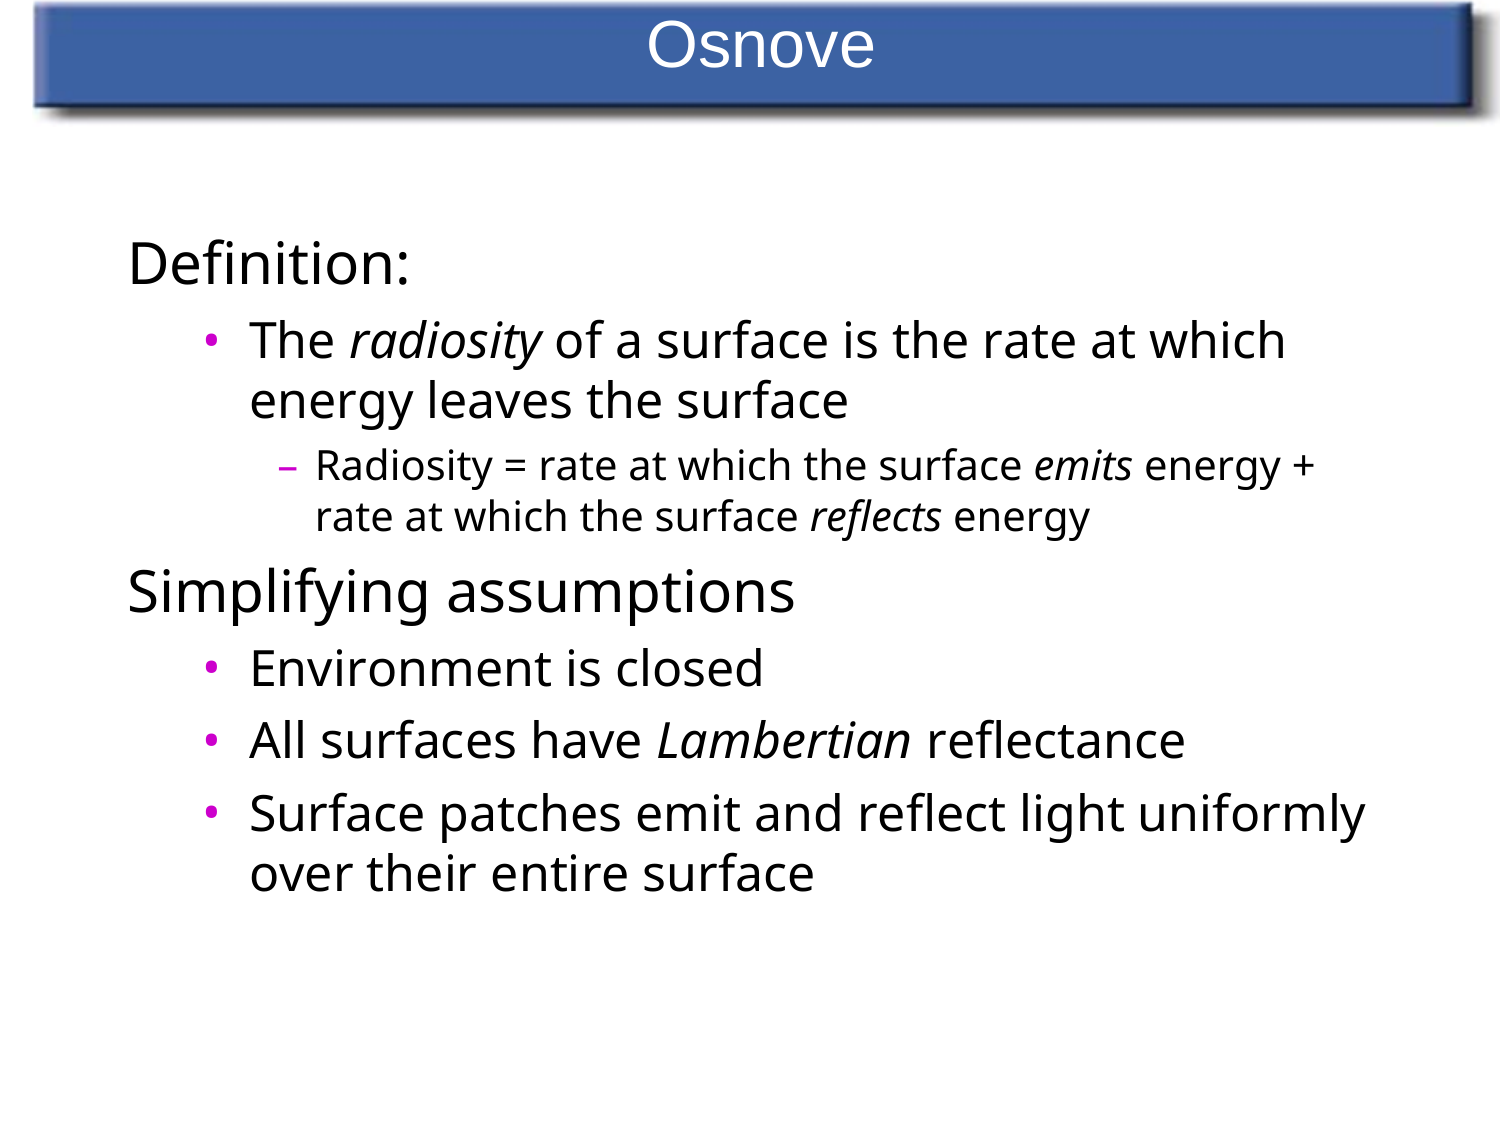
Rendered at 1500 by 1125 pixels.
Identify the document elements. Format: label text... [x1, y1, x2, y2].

title Osnove [123, 0, 1399, 89]
picture [32, 0, 1500, 127]
list Definition: The radiosity of a surface is the rate at which energy leaves the surface Radiosity = rate at which the surface emits energy + rate at which the surface reflects energy Simplifying assumptions Environment is closed All surfaces have Lambertian reflectance Surface patches emit and reflect light uniformly over their entire surface [112, 218, 1388, 909]
